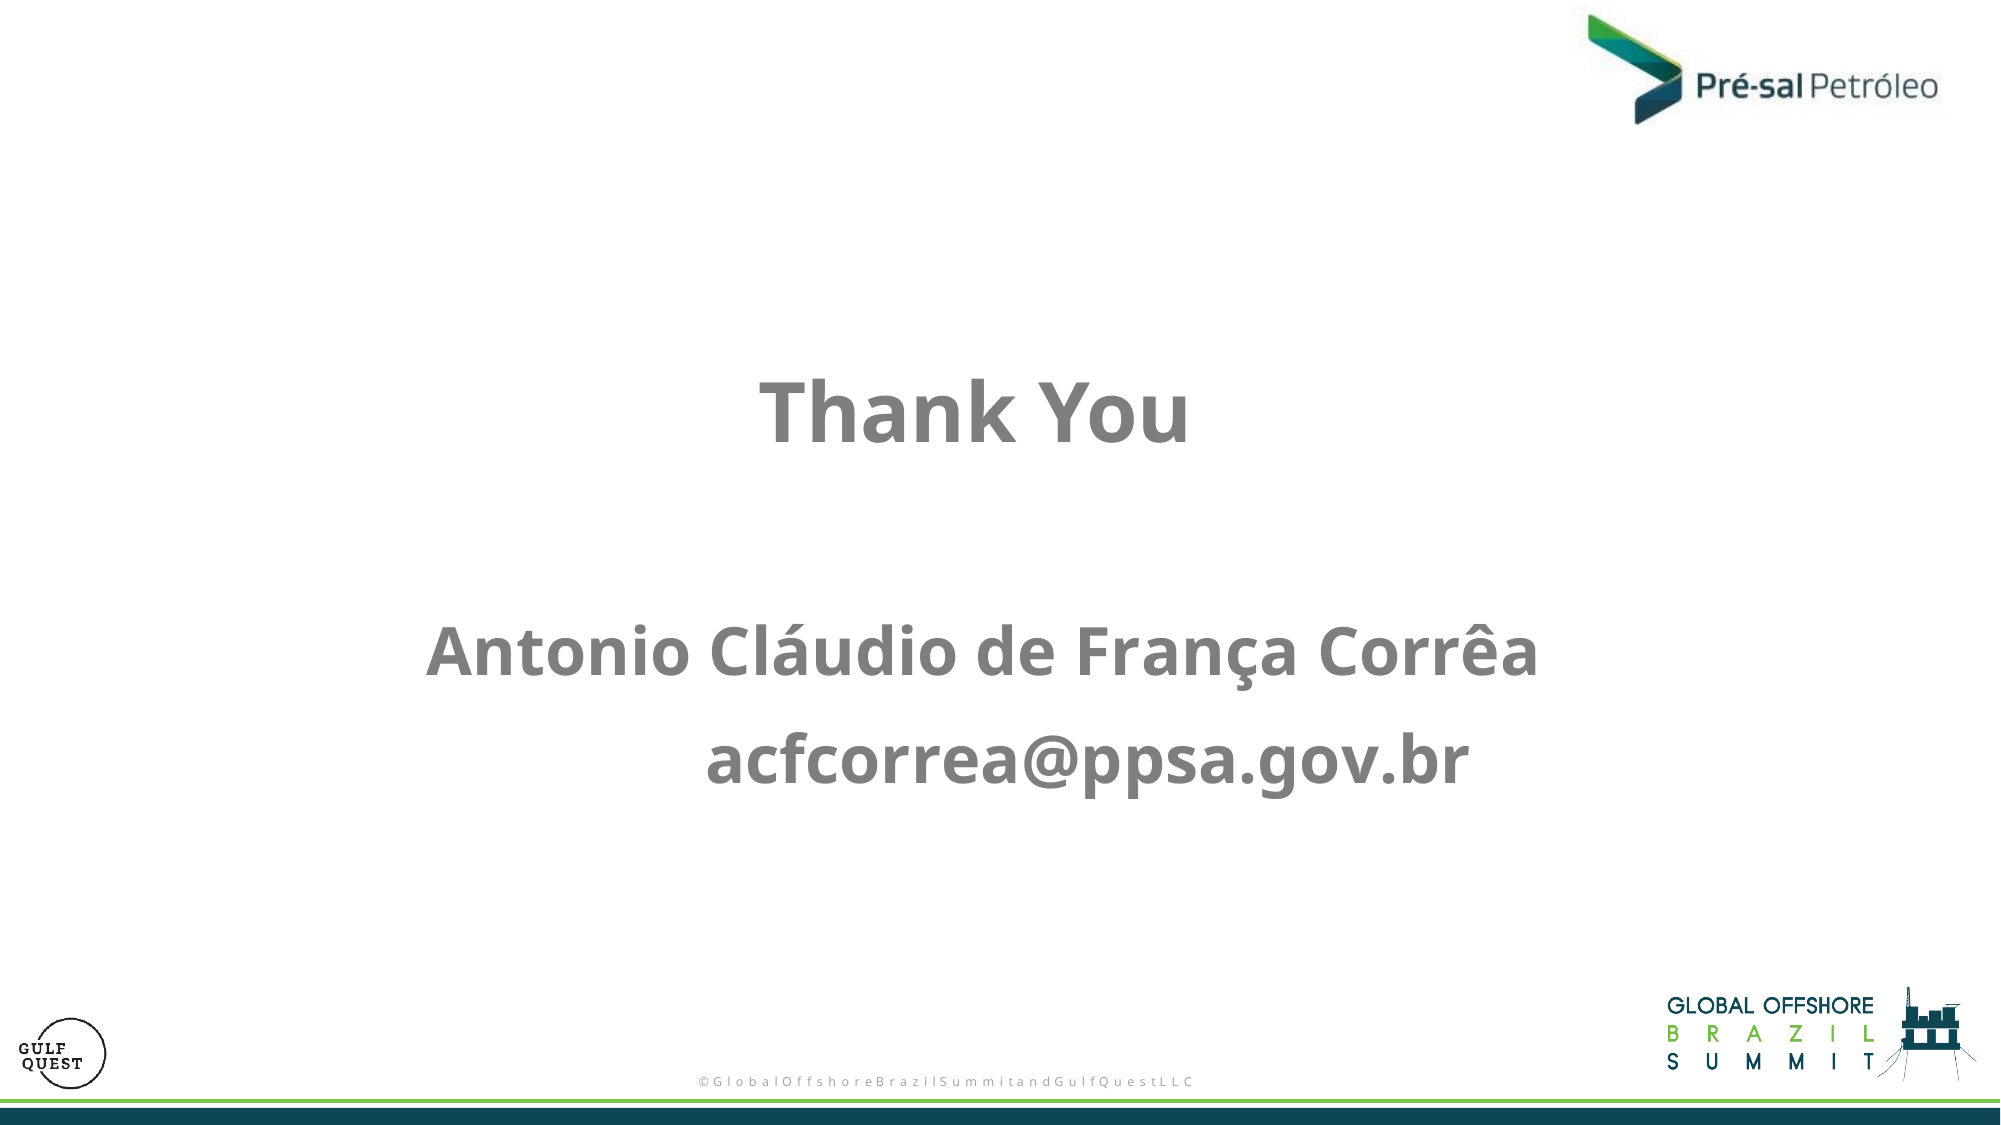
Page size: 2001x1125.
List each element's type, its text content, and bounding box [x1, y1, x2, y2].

text_box © G l o b a l O f f s h o r e B r a z i l S u m m i t a n d G u l f Q u e s t L L C [696, 1071, 1297, 1091]
text_box Thank You [756, 356, 1204, 461]
text_box [1568, 7, 1942, 126]
subtitle Antonio Cláudio de França Corrêa acfcorrea@ppsa.gov.br [417, 581, 1582, 797]
